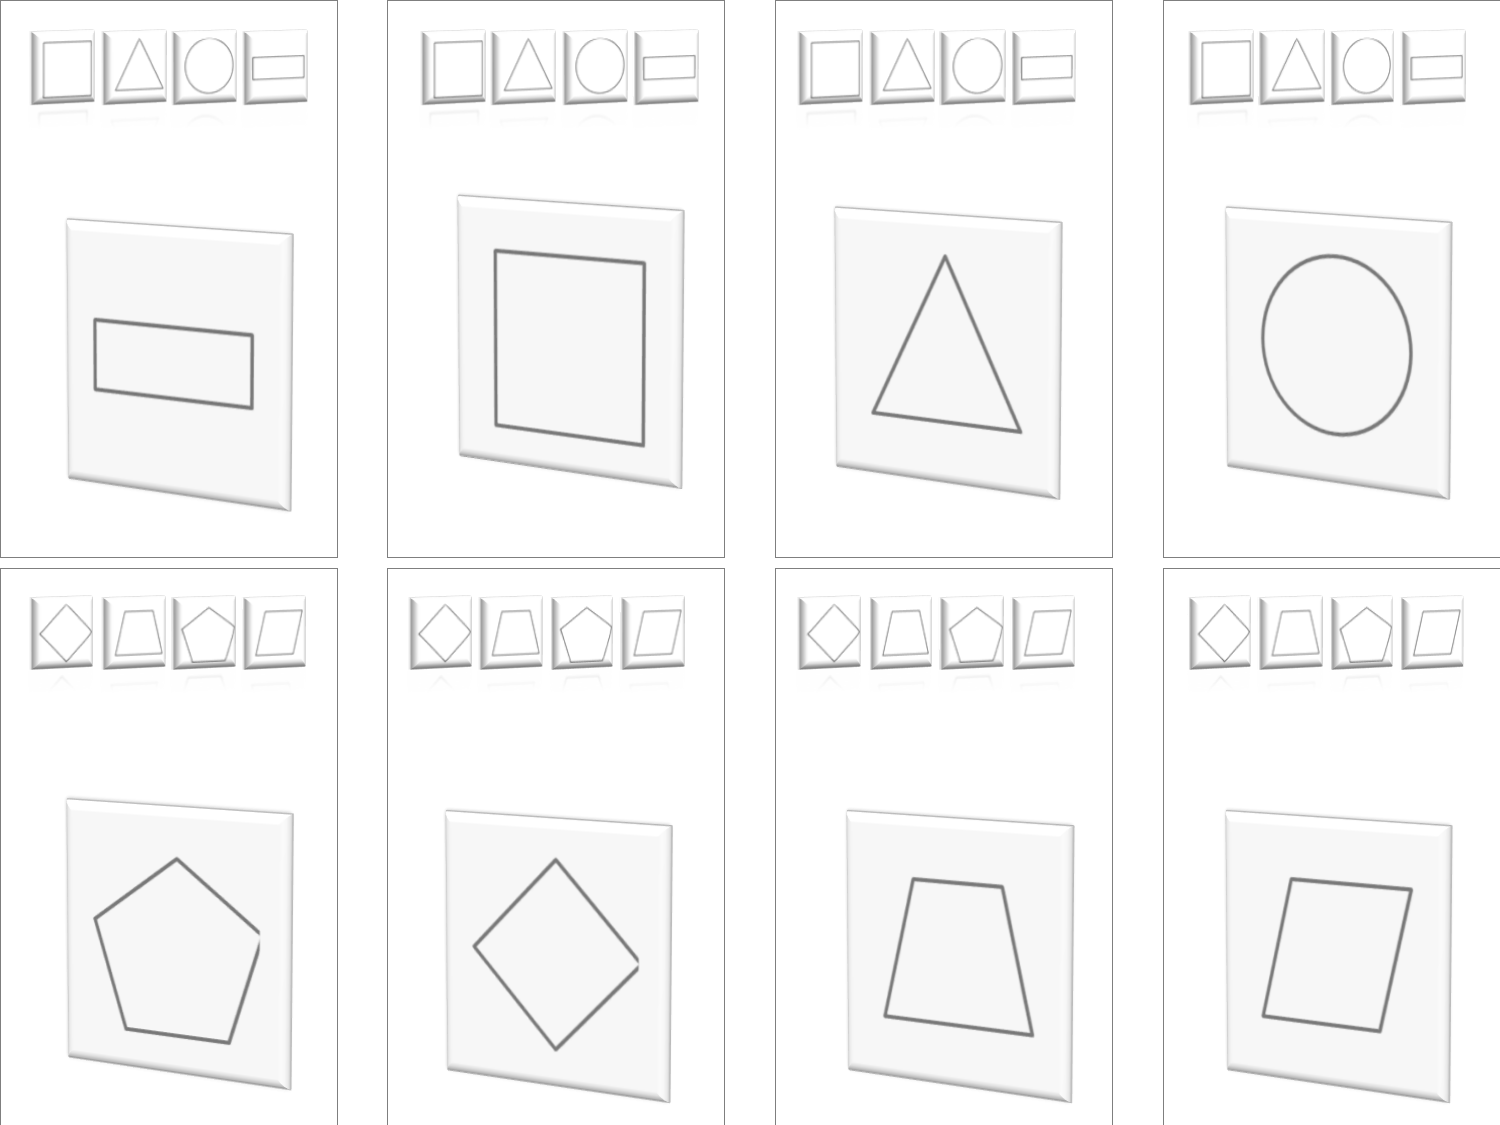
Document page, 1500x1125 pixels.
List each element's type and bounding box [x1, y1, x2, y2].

picture [60, 790, 299, 1097]
text_box [0, 0, 337, 557]
picture [60, 211, 299, 520]
picture [792, 593, 1079, 747]
picture [1183, 593, 1468, 747]
picture [439, 802, 678, 1110]
text_box [0, 568, 337, 1125]
text_box [775, 568, 1113, 1125]
picture [1183, 27, 1471, 184]
text_box [387, 568, 725, 1125]
picture [24, 27, 312, 184]
picture [840, 802, 1079, 1110]
picture [792, 27, 1080, 184]
picture [828, 199, 1067, 508]
picture [24, 593, 311, 747]
text_box [1163, 0, 1500, 557]
picture [1219, 802, 1457, 1110]
text_box [387, 0, 725, 557]
text_box [1163, 568, 1500, 1125]
picture [1219, 199, 1457, 508]
text_box [775, 0, 1113, 557]
picture [451, 187, 690, 496]
picture [415, 27, 703, 184]
picture [403, 593, 690, 747]
